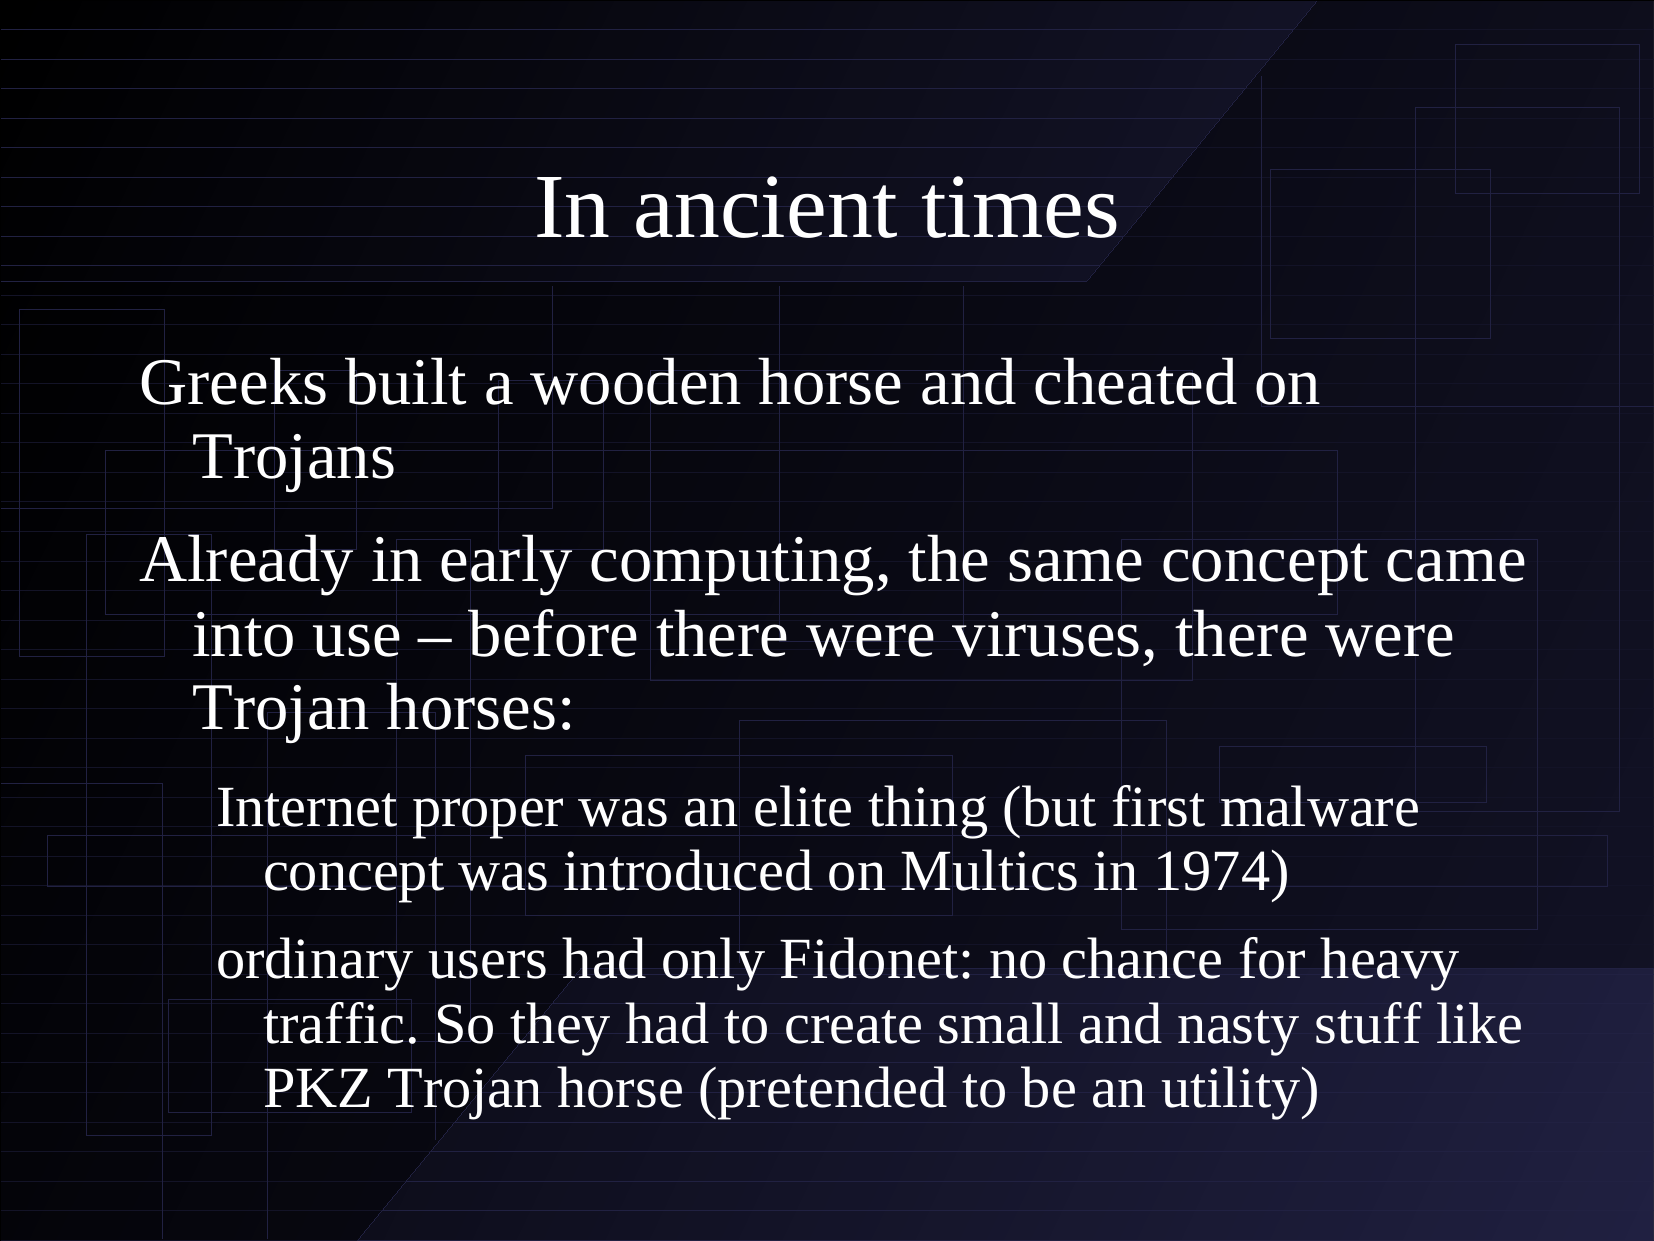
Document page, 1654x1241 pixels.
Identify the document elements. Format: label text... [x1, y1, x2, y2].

title In ancient times [121, 102, 1534, 311]
list Greeks built a wooden horse and cheated on Trojans Already in early computing, the same concept came into use – before there were viruses, there were Trojan horses: Internet proper was an elite thing (but first malware concept was introduced on Multics in 1974) ordinary users had only Fidonet: no chance for heavy traffic. So they had to create small and nasty stuff like PKZ Trojan horse (pretended to be an utility) [121, 344, 1534, 1127]
